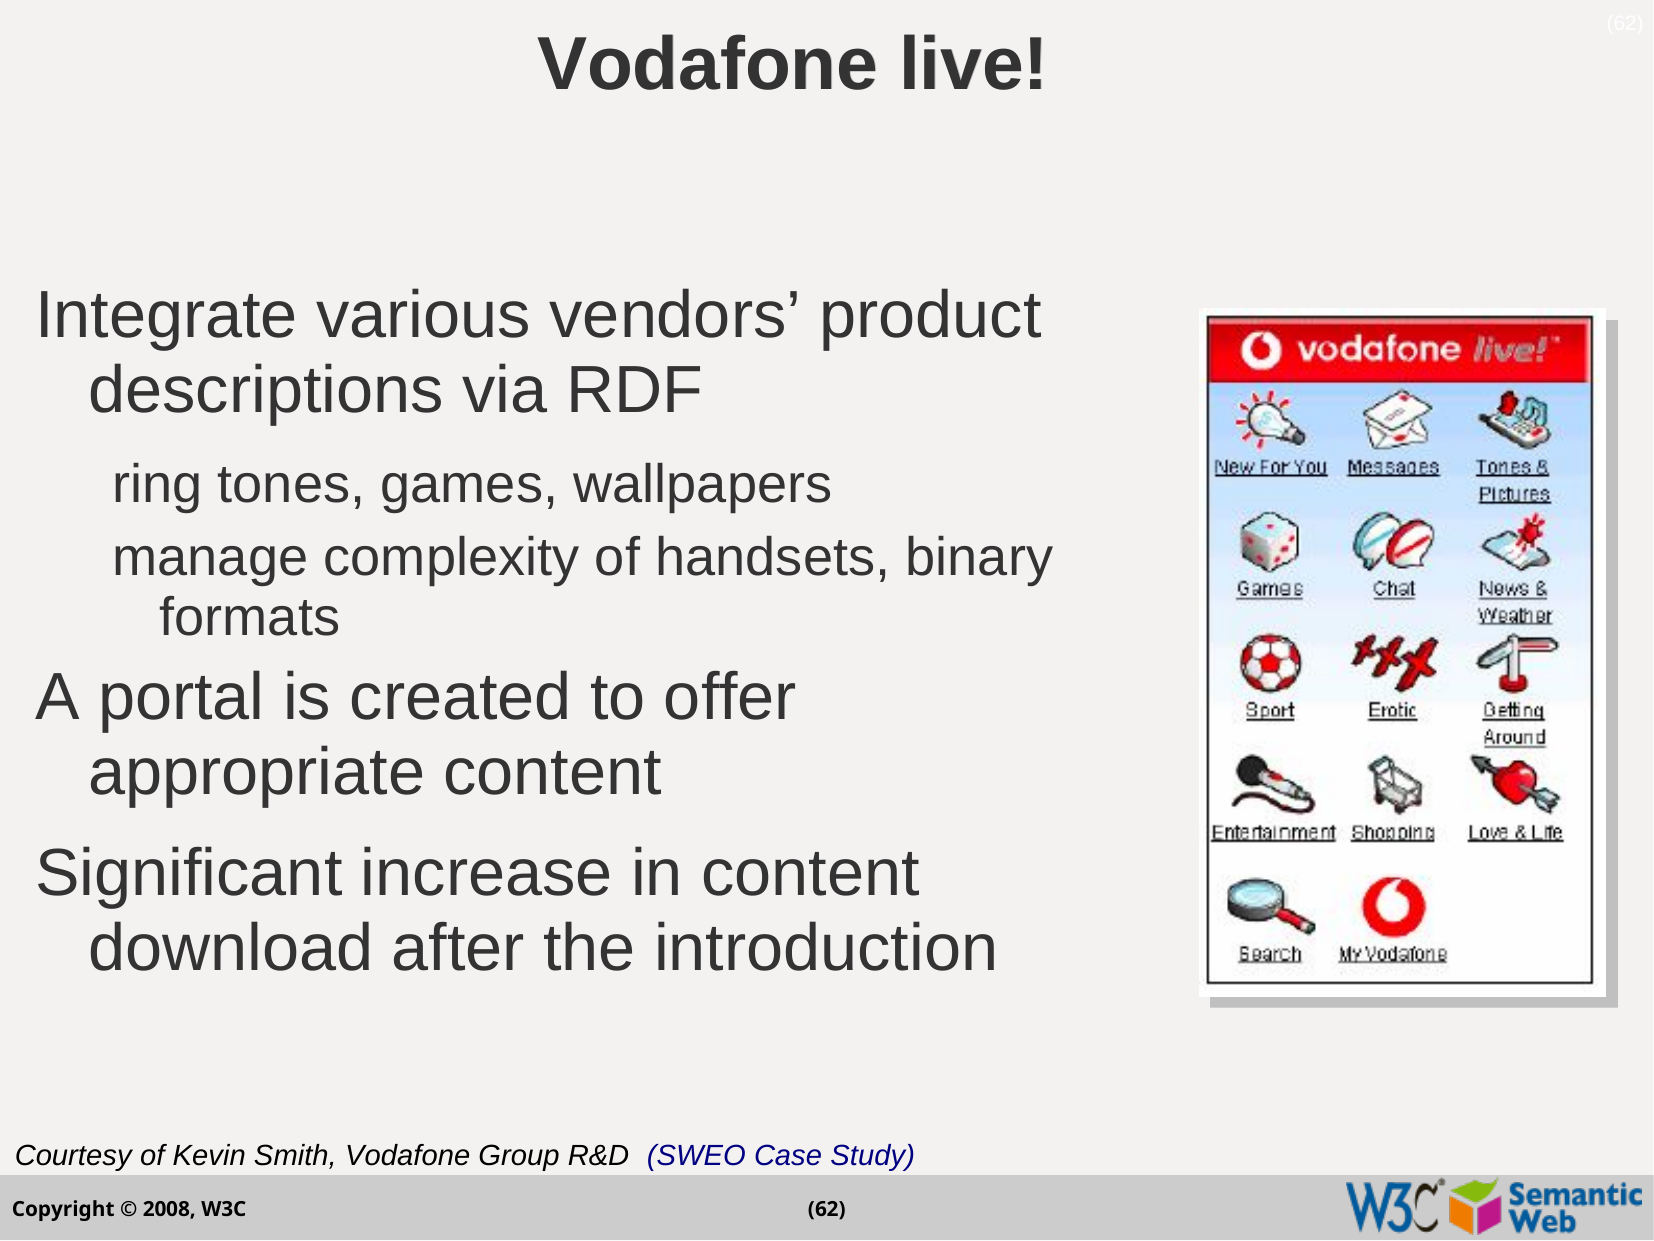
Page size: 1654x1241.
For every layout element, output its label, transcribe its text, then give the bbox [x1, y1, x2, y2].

title Vodafone live! [93, 0, 1493, 124]
picture [1199, 308, 1606, 997]
list Integrate various vendors’ product descriptions via RDF ring tones, games, wallpapers manage complexity of handsets, binary formats A portal is created to offer appropriate content Significant increase in content download after the introduction [17, 277, 1118, 1063]
text_box Courtesy of Kevin Smith, Vodafone Group R&D (SWEO Case Study) [0, 1133, 931, 1182]
picture [1346, 1175, 1642, 1235]
